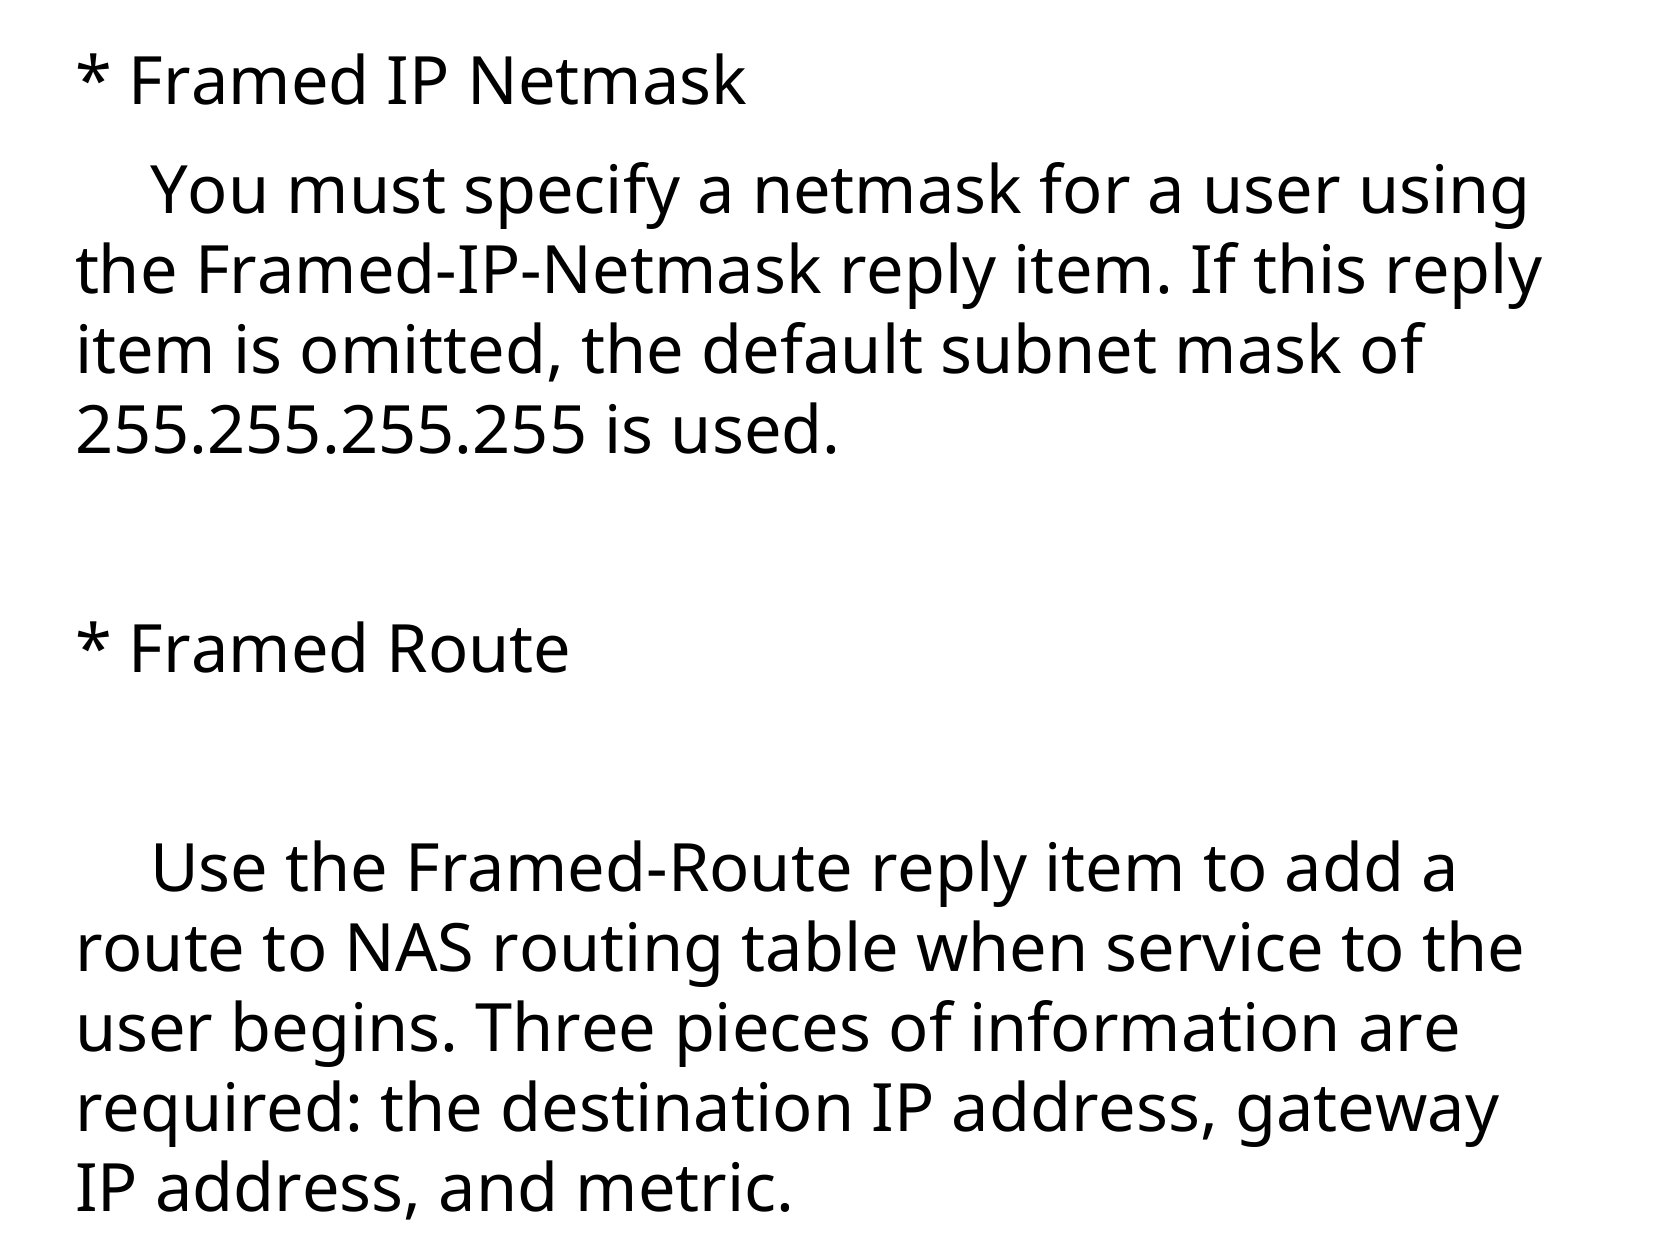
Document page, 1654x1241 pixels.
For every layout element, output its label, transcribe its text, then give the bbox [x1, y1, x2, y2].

subtitle * Framed IP Netmask You must specify a netmask for a user using the Framed-IP-Netmask reply item. If this reply item is omitted, the default subnet mask of 255.255.255.255 is used. * Framed Route Use the Framed-Route reply item to add a route to NAS routing table when service to the user begins. Three pieces of information are required: the destination IP address, gateway IP address, and metric. [75, 37, 1571, 1102]
